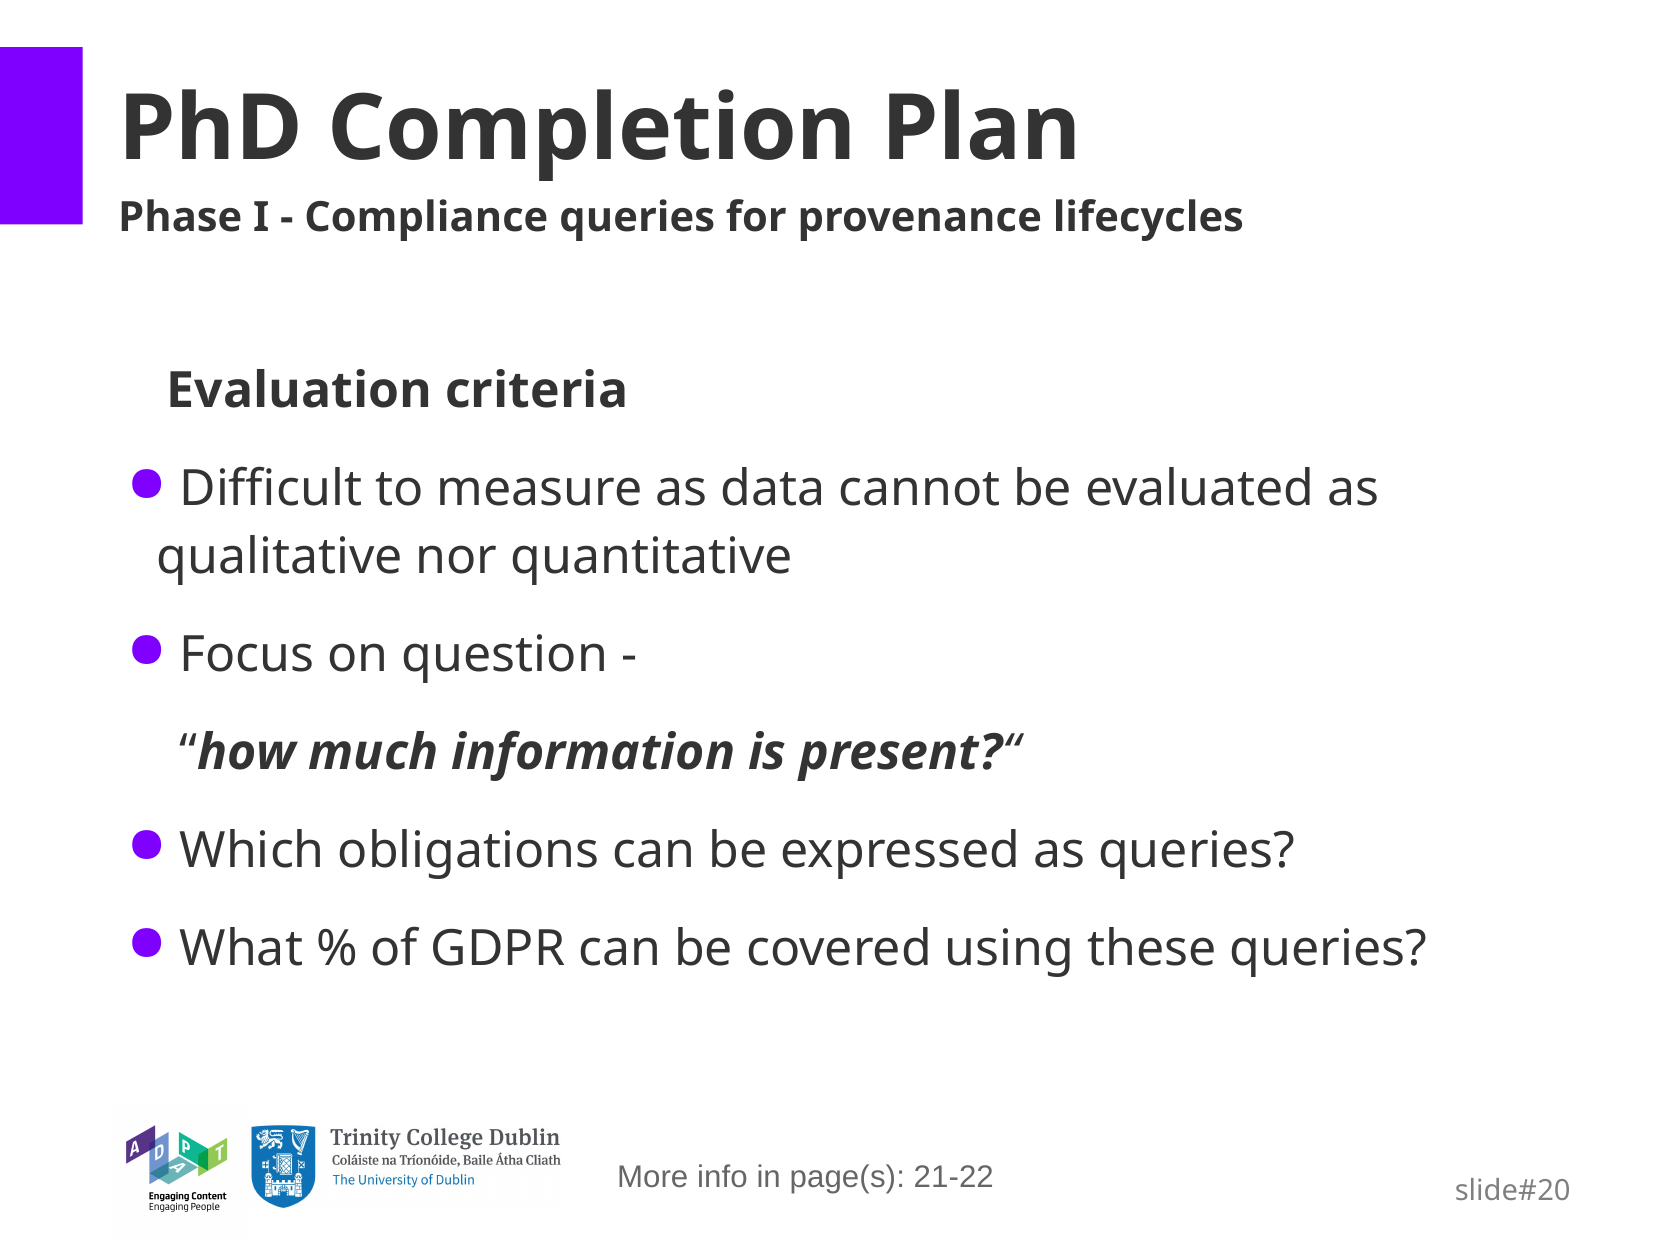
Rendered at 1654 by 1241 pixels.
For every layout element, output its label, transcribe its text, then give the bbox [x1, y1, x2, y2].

title PhD Completion Plan Phase I - Compliance queries for provenance lifecycles [118, 49, 1571, 257]
picture [248, 1122, 564, 1211]
picture [106, 1098, 247, 1239]
text_box More info in page(s): 21-22 [602, 1151, 1418, 1202]
list Evaluation criteria Difficult to measure as data cannot be evaluated as qualitative nor quantitative Focus on question - “how much information is present?“ Which obligations can be expressed as queries? What % of GDPR can be covered using these queries? [118, 354, 1536, 1074]
